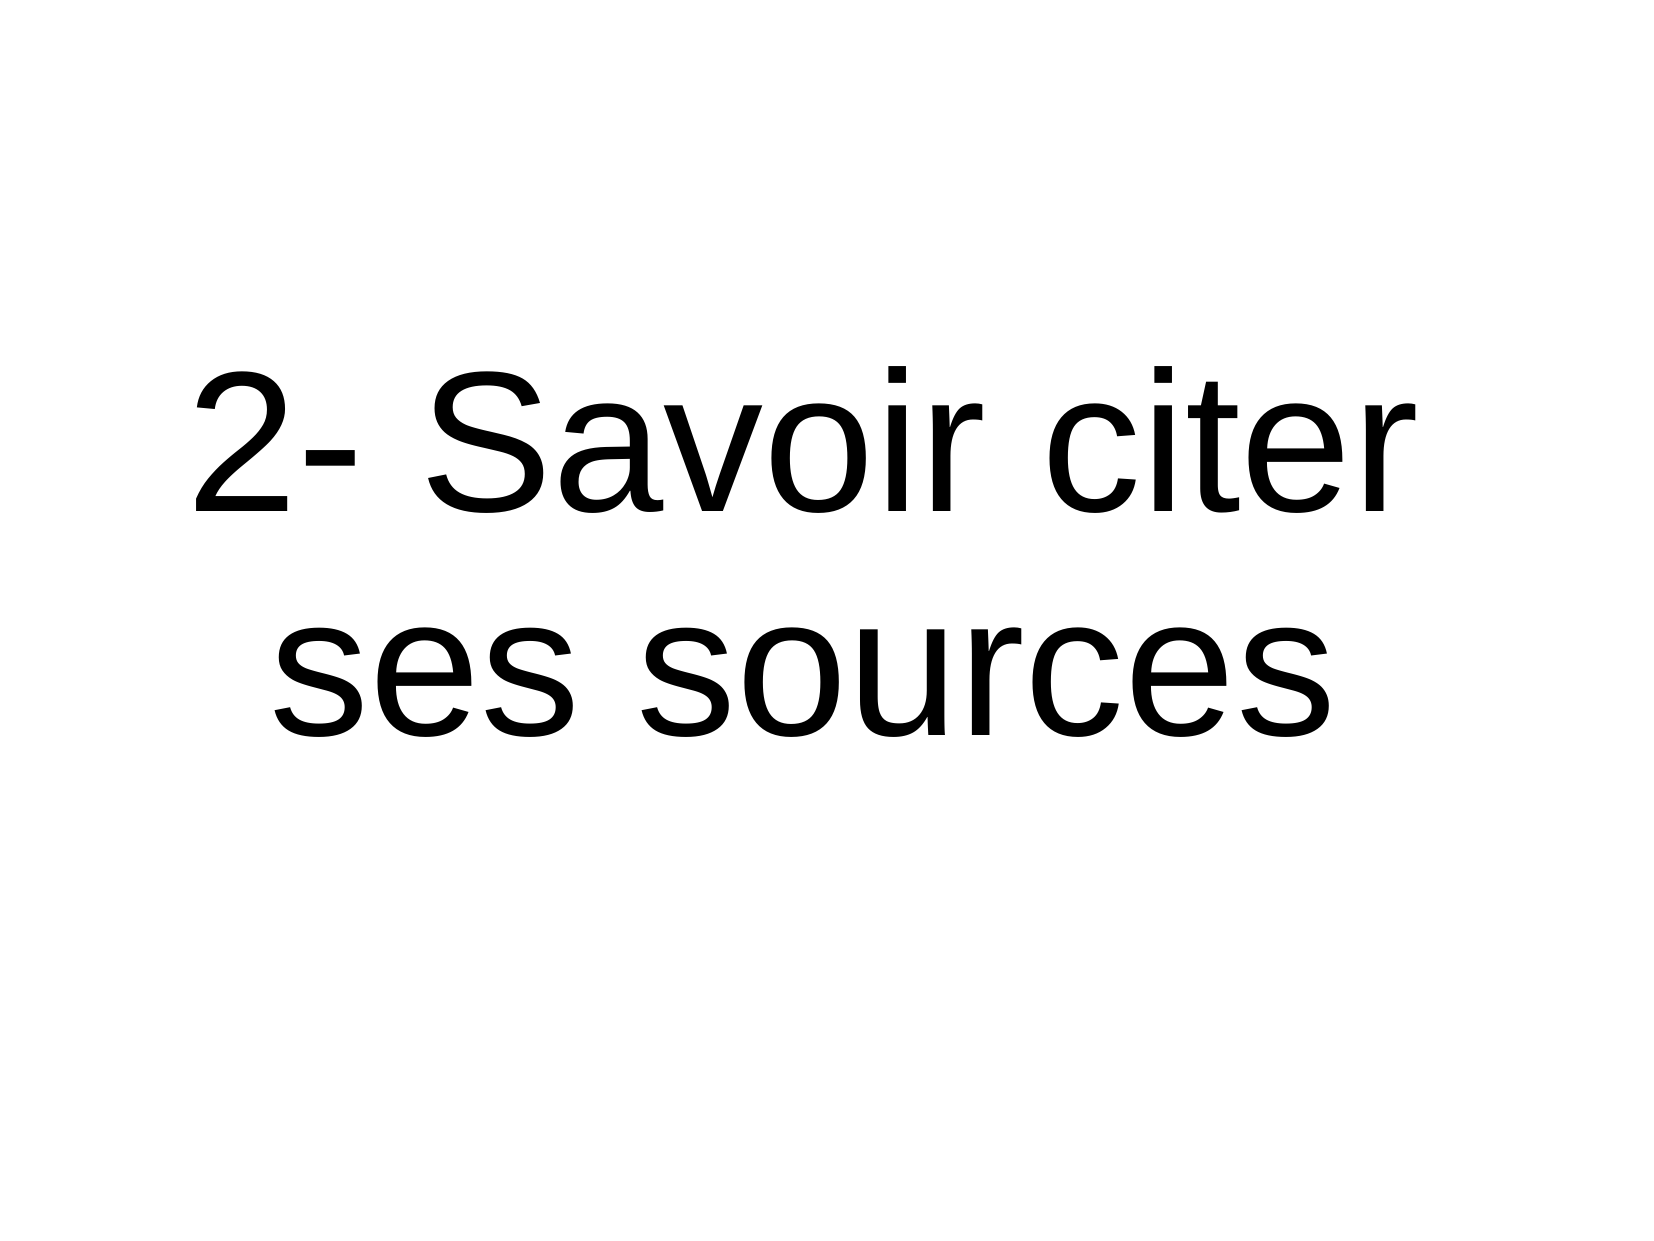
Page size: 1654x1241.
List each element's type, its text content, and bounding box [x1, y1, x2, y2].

title 2- Savoir citer ses sources [59, 330, 1548, 778]
